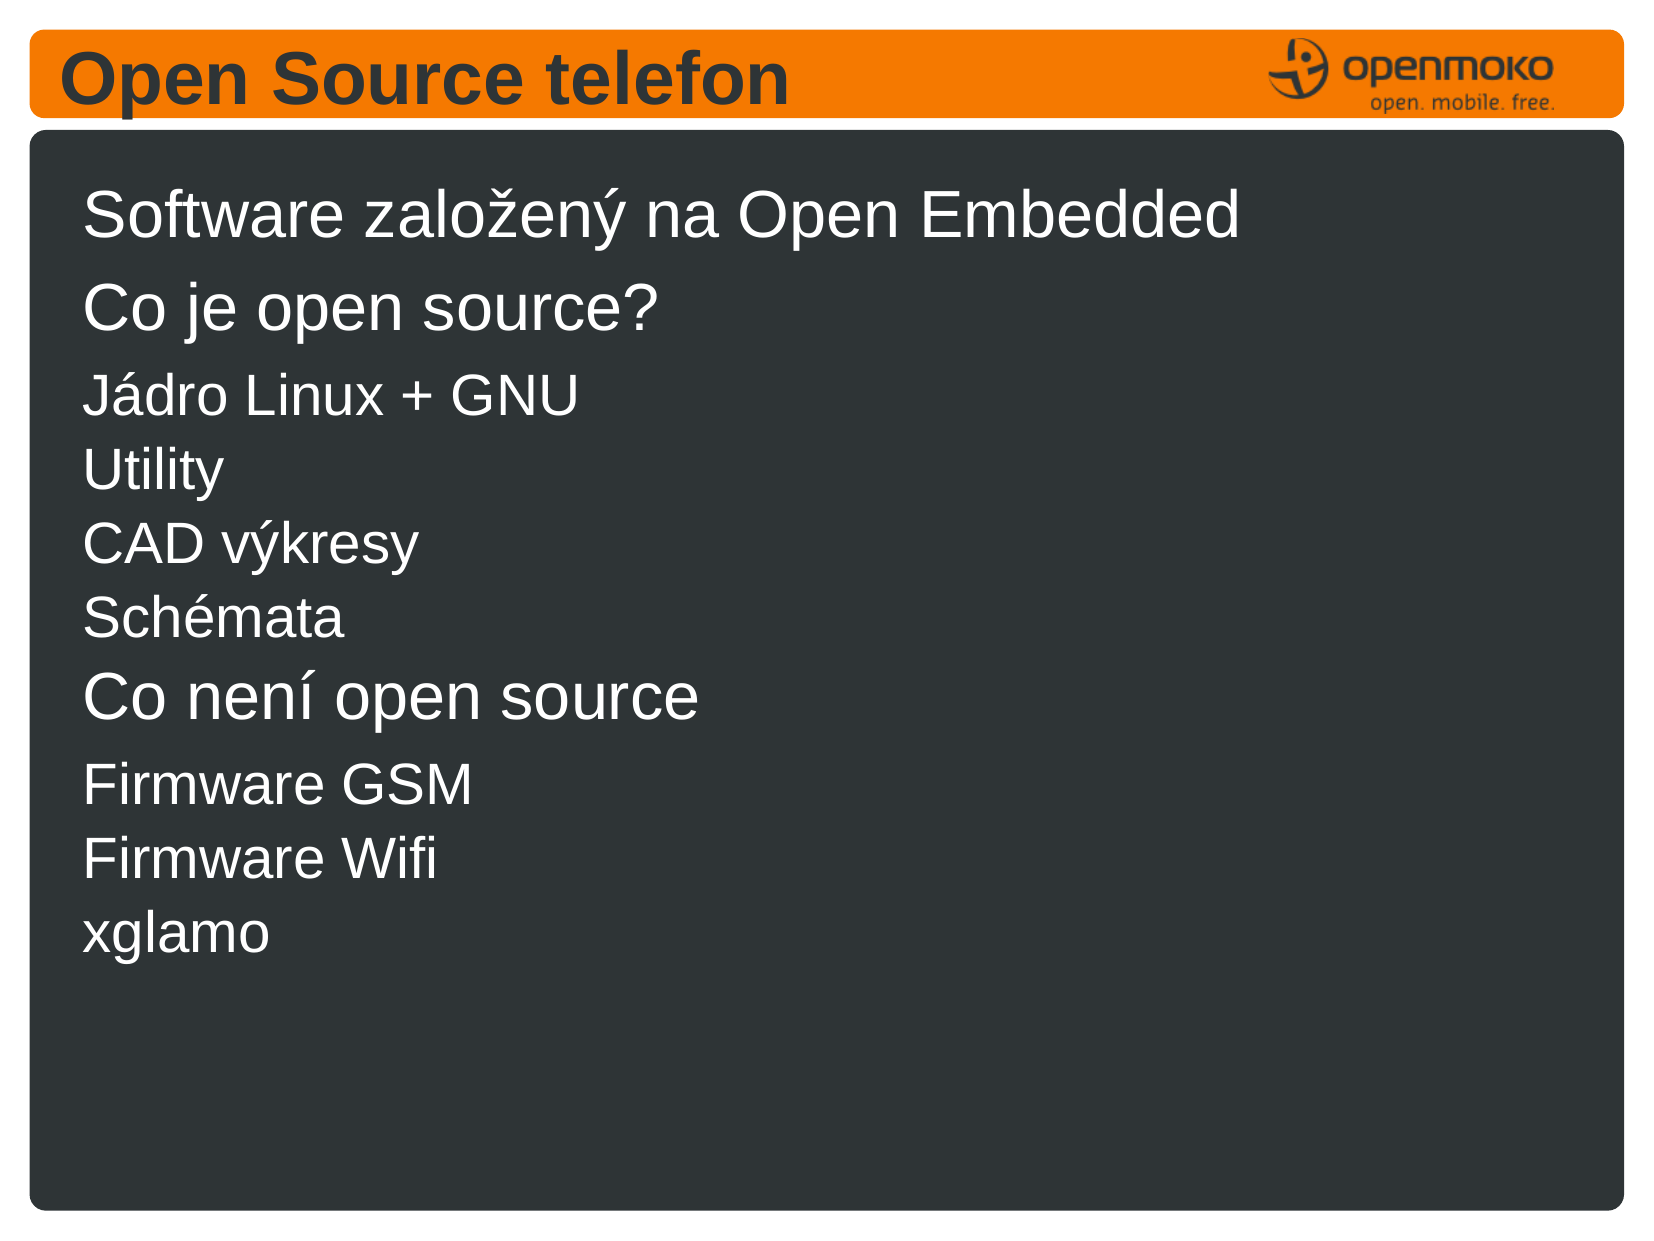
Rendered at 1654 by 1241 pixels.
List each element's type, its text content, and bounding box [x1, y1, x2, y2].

list Software založený na Open Embedded Co je open source? Jádro Linux + GNU Utility CAD výkresy Schémata Co není open source Firmware GSM Firmware Wifi xglamo [82, 177, 1571, 1094]
title Open Source telefon [59, 29, 1361, 128]
picture [1361, 38, 1554, 114]
